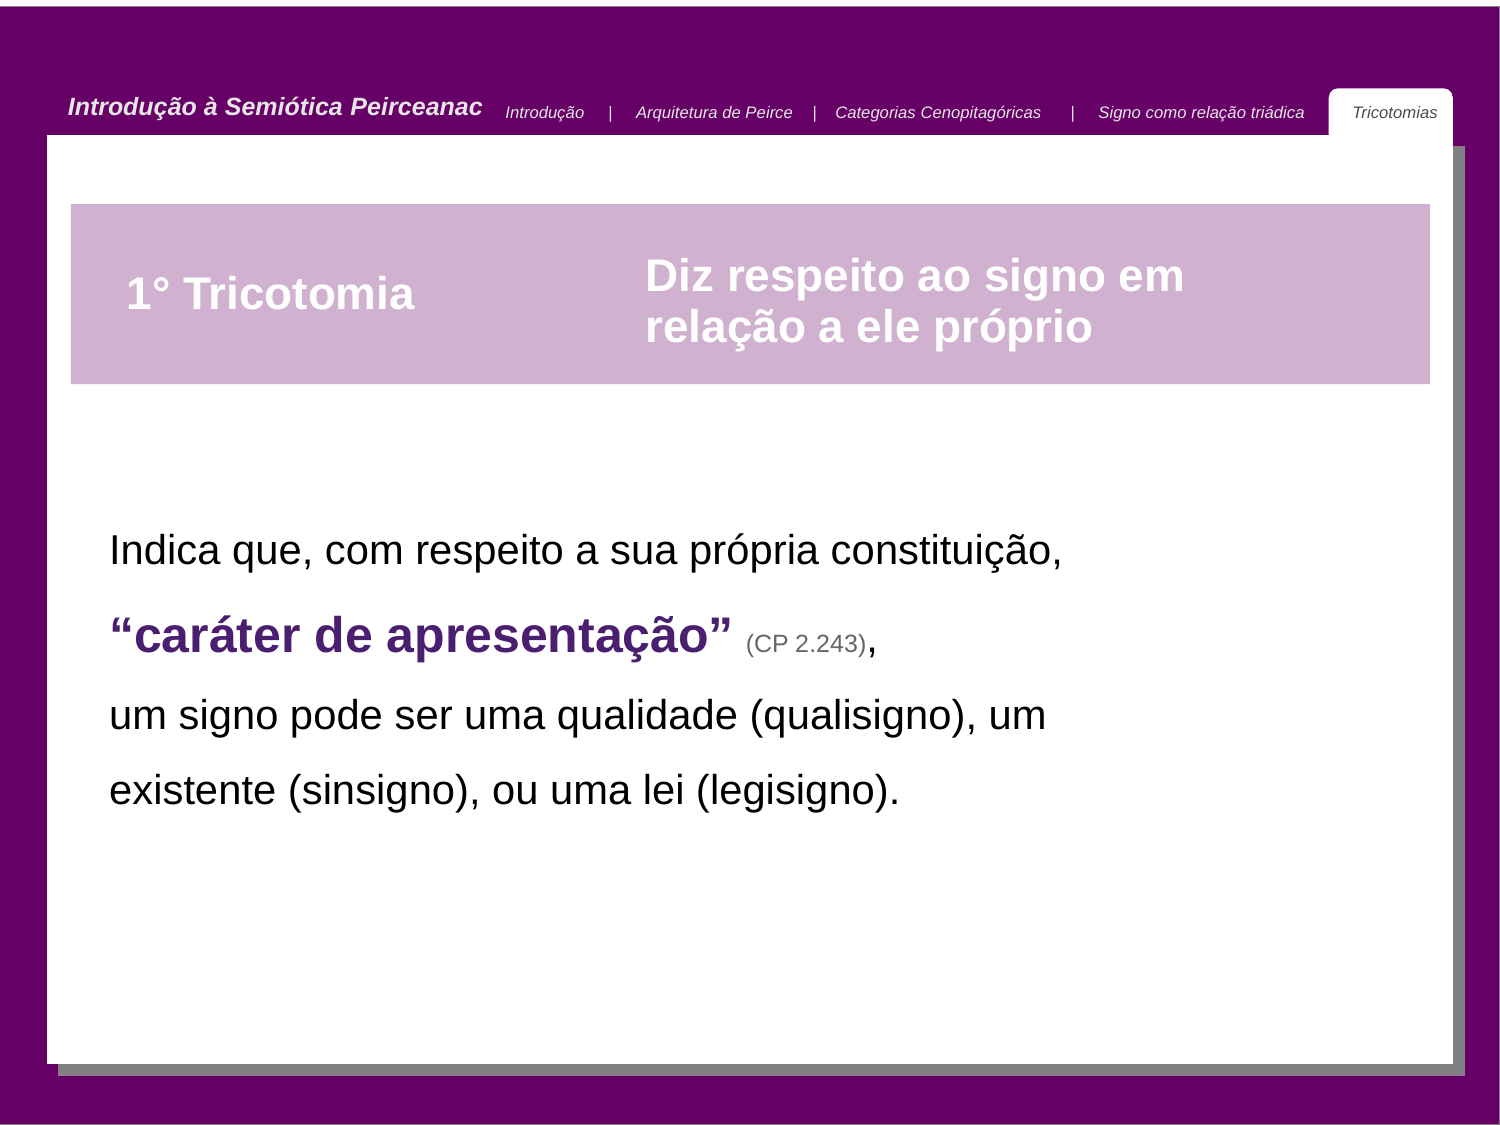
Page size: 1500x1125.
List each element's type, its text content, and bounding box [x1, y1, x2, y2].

text_box Diz respeito ao signo em relação a ele próprio [630, 242, 1388, 405]
text_box Indica que, com respeito a sua própria constituição, “caráter de apresentação” (CP 2.243), um signo pode ser uma qualidade (qualisigno), um existente (sinsigno), ou uma lei (legisigno). [94, 490, 1182, 941]
text_box [70, 204, 1431, 385]
text_box 1° Tricotomia [112, 260, 532, 371]
